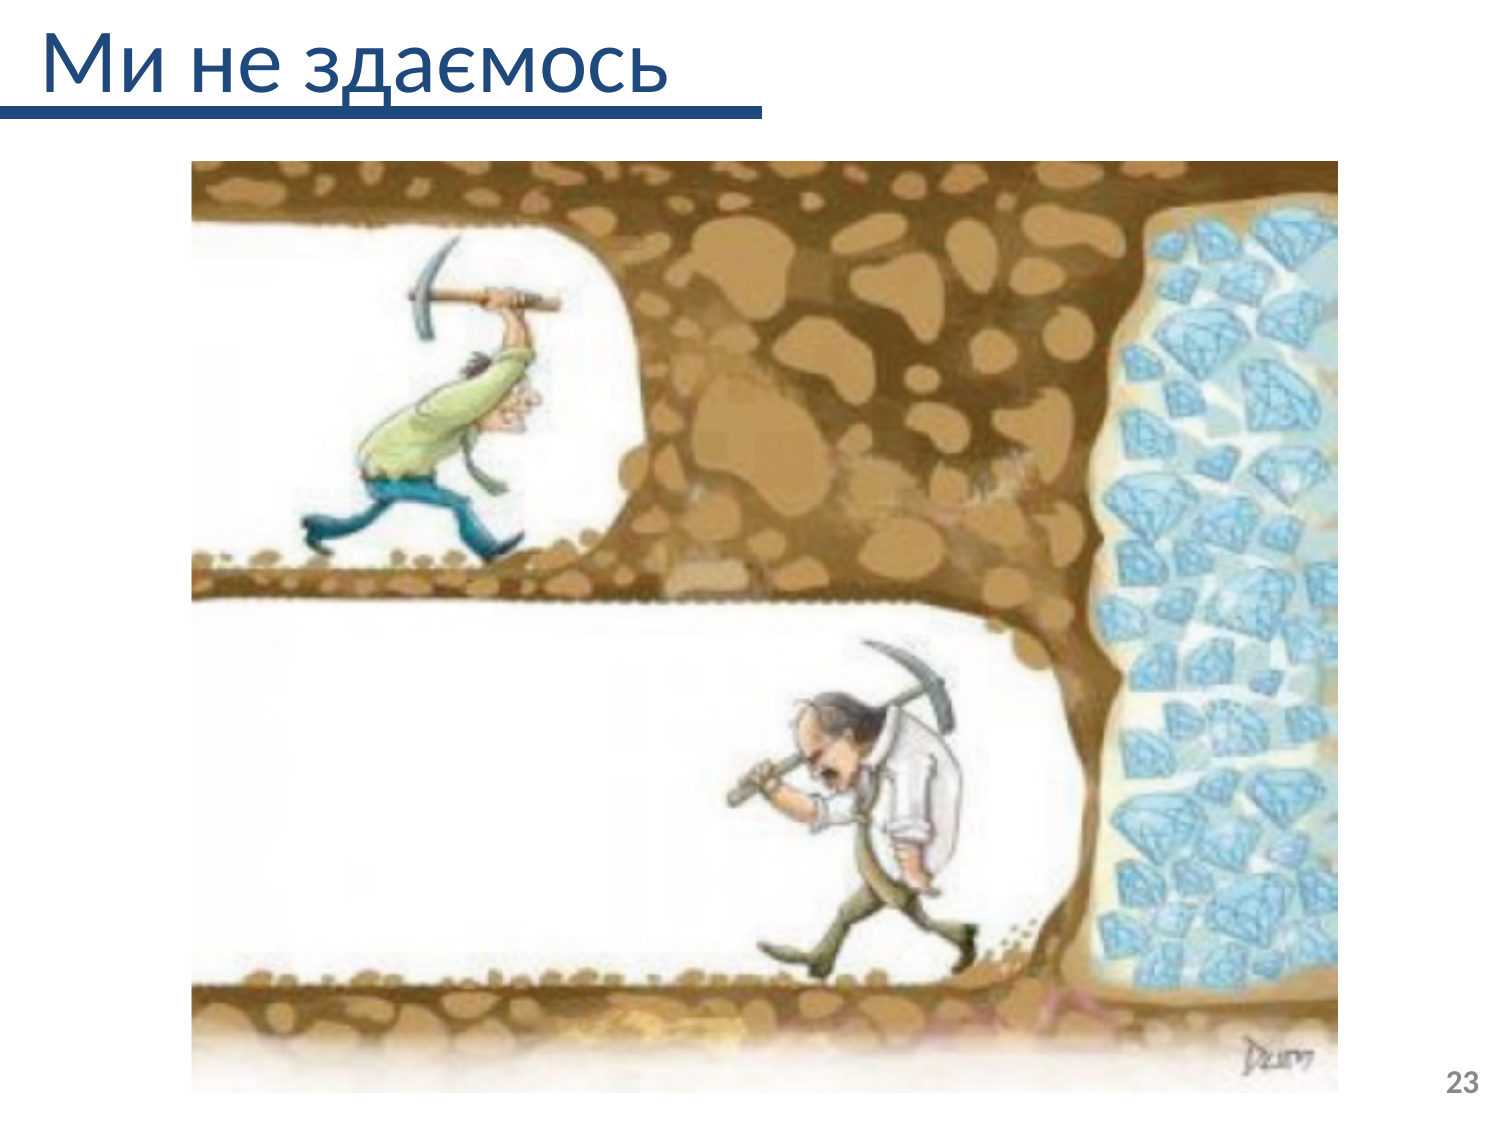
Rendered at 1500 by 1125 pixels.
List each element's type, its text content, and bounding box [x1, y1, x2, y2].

slide_number <number> [1423, 1062, 1495, 1099]
title Mи не здаємось [24, 6, 1475, 107]
picture [188, 161, 1338, 1093]
